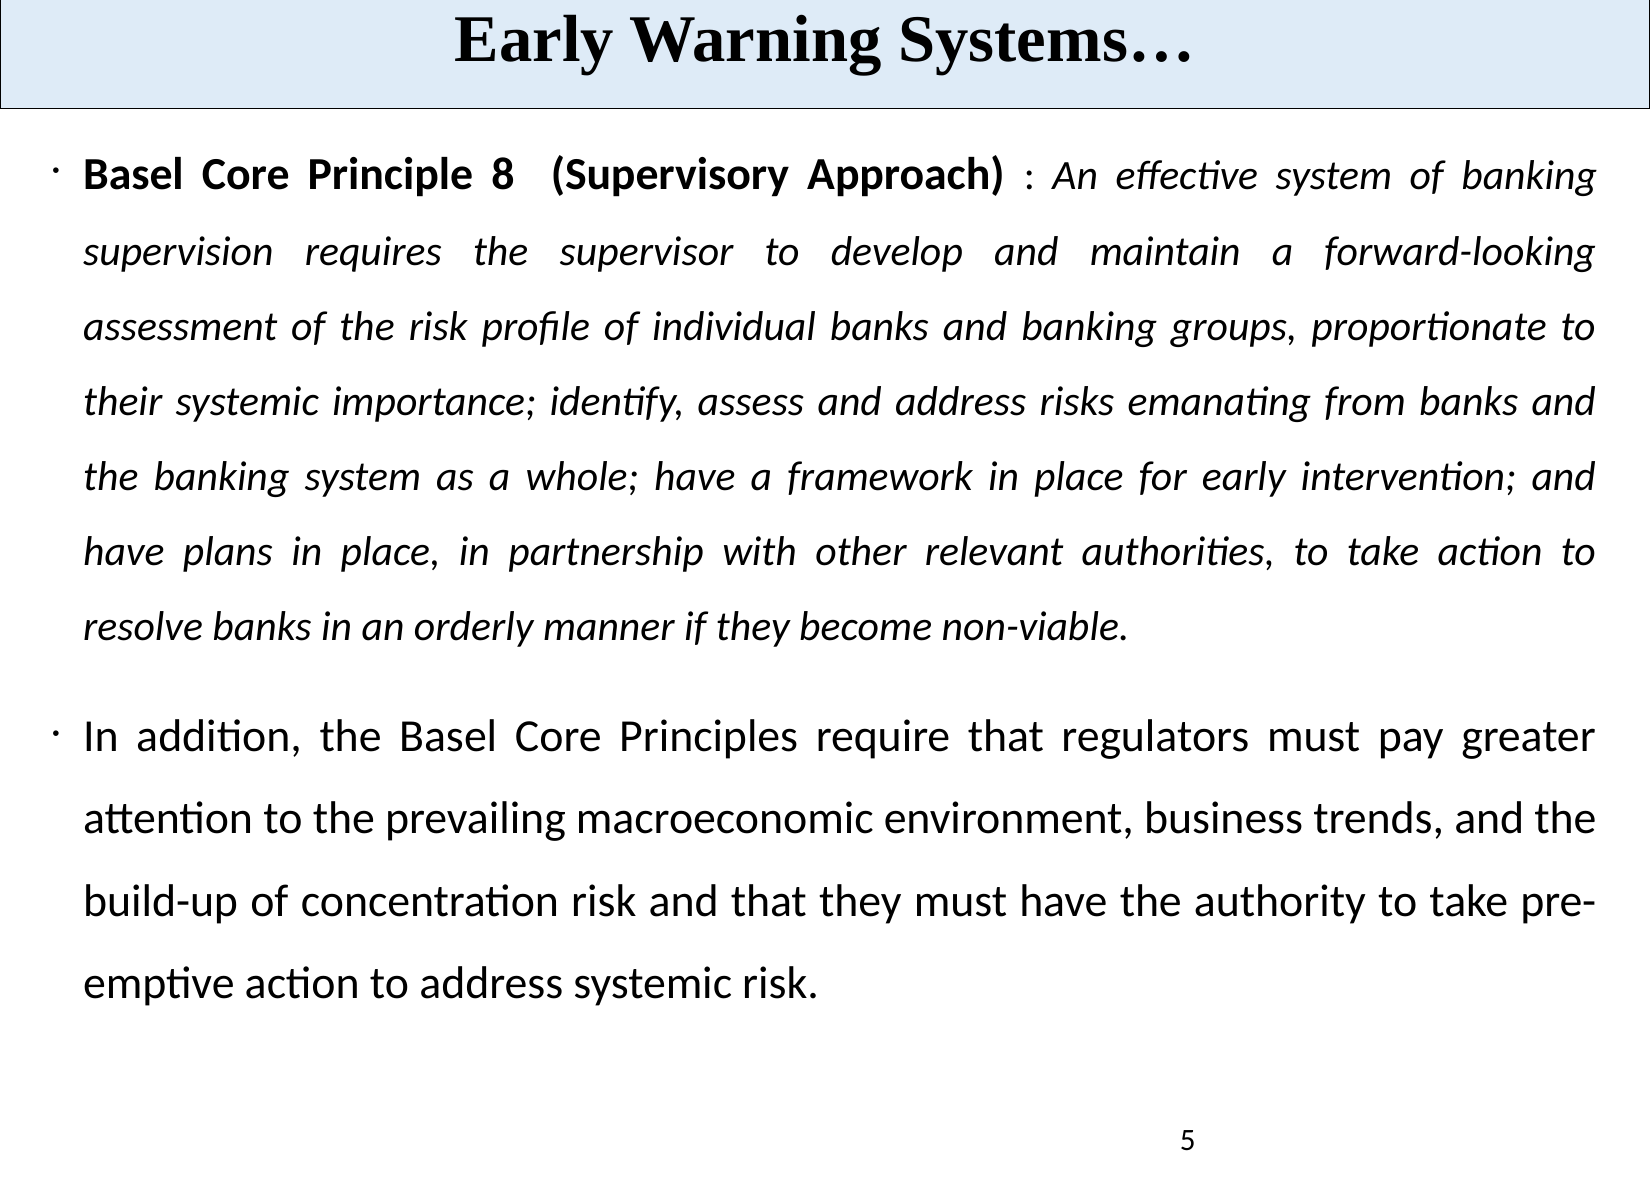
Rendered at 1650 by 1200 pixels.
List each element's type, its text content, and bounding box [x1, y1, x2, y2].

list Basel Core Principle 8 (Supervisory Approach) : An effective system of banking supervision requires the supervisor to develop and maintain a forward-looking assessment of the risk profile of individual banks and banking groups, proportionate to their systemic importance; identify, assess and address risks emanating from banks and the banking system as a whole; have a framework in place for early intervention; and have plans in place, in partnership with other relevant authorities, to take action to resolve banks in an orderly manner if they become non-viable. In addition, the Basel Core Principles require that regulators must pay greater attention to the prevailing macroeconomic environment, business trends, and the build-up of concentration risk and that they must have the authority to take pre-emptive action to address systemic risk. [37, 108, 1613, 1177]
slide_number <numéro> [1165, 1112, 1537, 1177]
title Early Warning Systems… [0, 0, 1650, 109]
